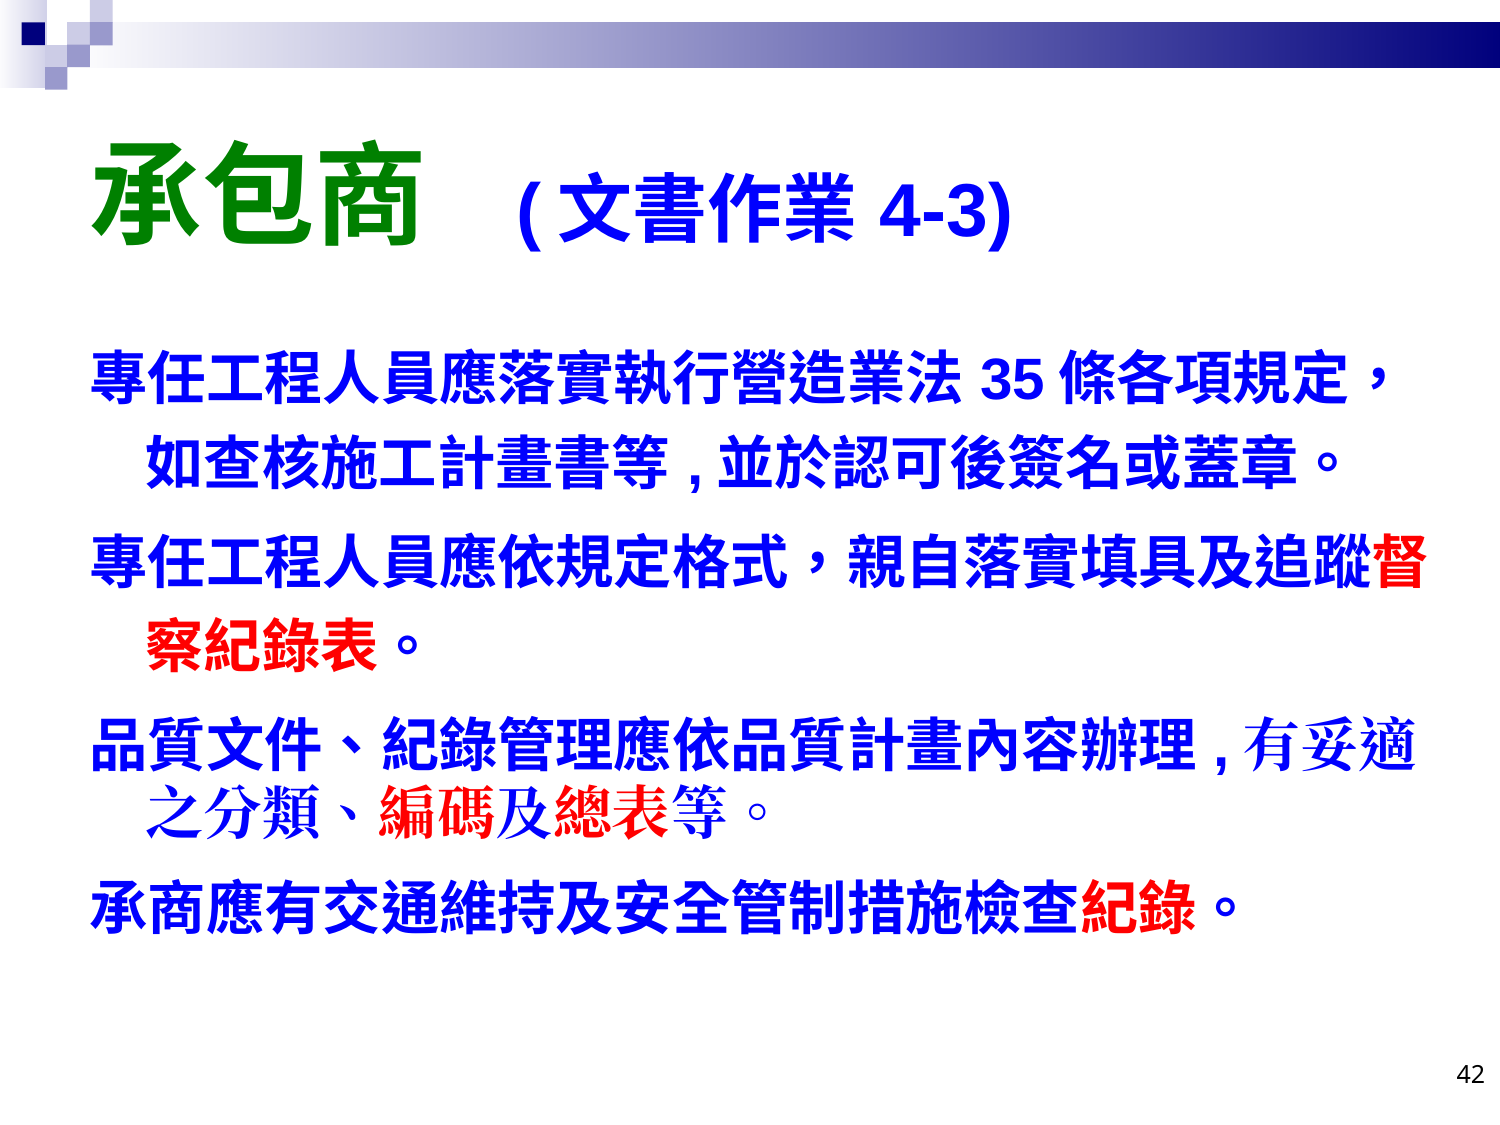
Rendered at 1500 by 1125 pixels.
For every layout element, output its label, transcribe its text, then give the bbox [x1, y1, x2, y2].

title 承包商 (文書作業4-3) [74, 75, 1426, 300]
list 專任工程人員應落實執行營造業法35條各項規定，如查核施工計畫書等,並於認可後簽名或蓋章。 專任工程人員應依規定格式，親自落實填具及追蹤督察紀錄表。 品質文件、紀錄管理應依品質計畫內容辦理,有妥適之分類、編碼及總表等。 承商應有交通維持及安全管制措施檢查紀錄。 [74, 324, 1459, 964]
text_box <number> [1149, 1025, 1500, 1101]
